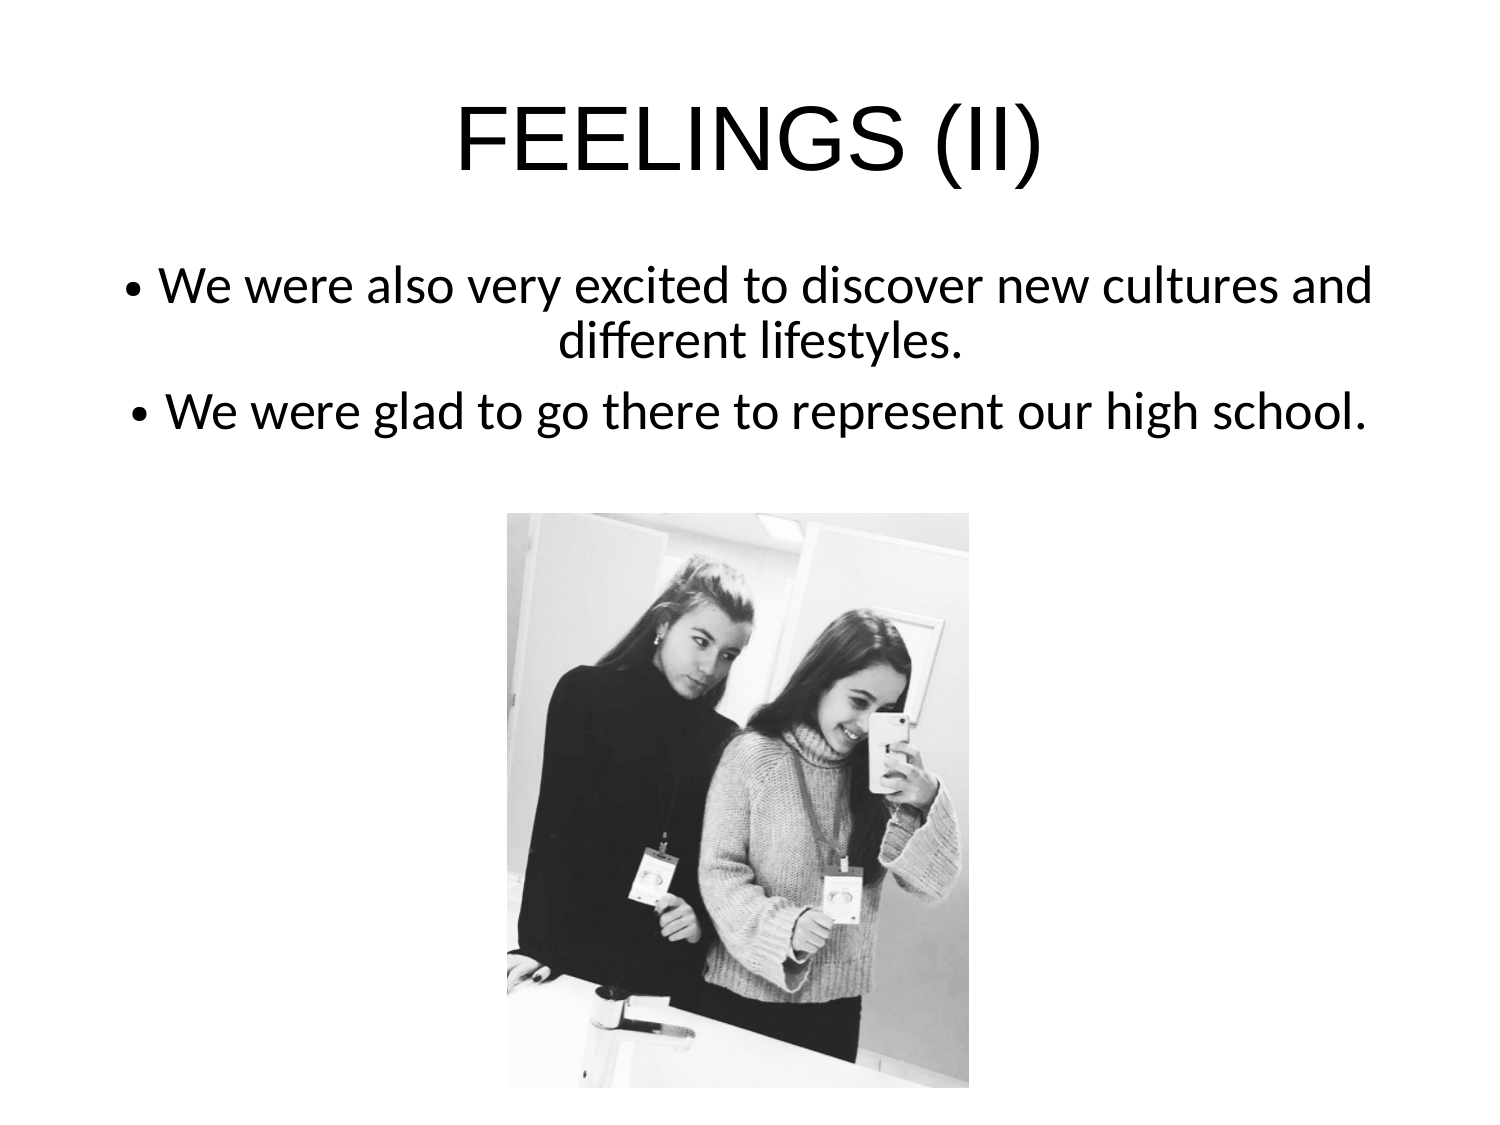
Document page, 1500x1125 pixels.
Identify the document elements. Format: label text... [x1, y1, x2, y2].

subtitle We were also very excited to discover new cultures and different lifestyles. We were glad to go there to represent our high school. [75, 263, 1425, 916]
title FEELINGS (II) [75, 45, 1426, 233]
picture [507, 513, 969, 1088]
